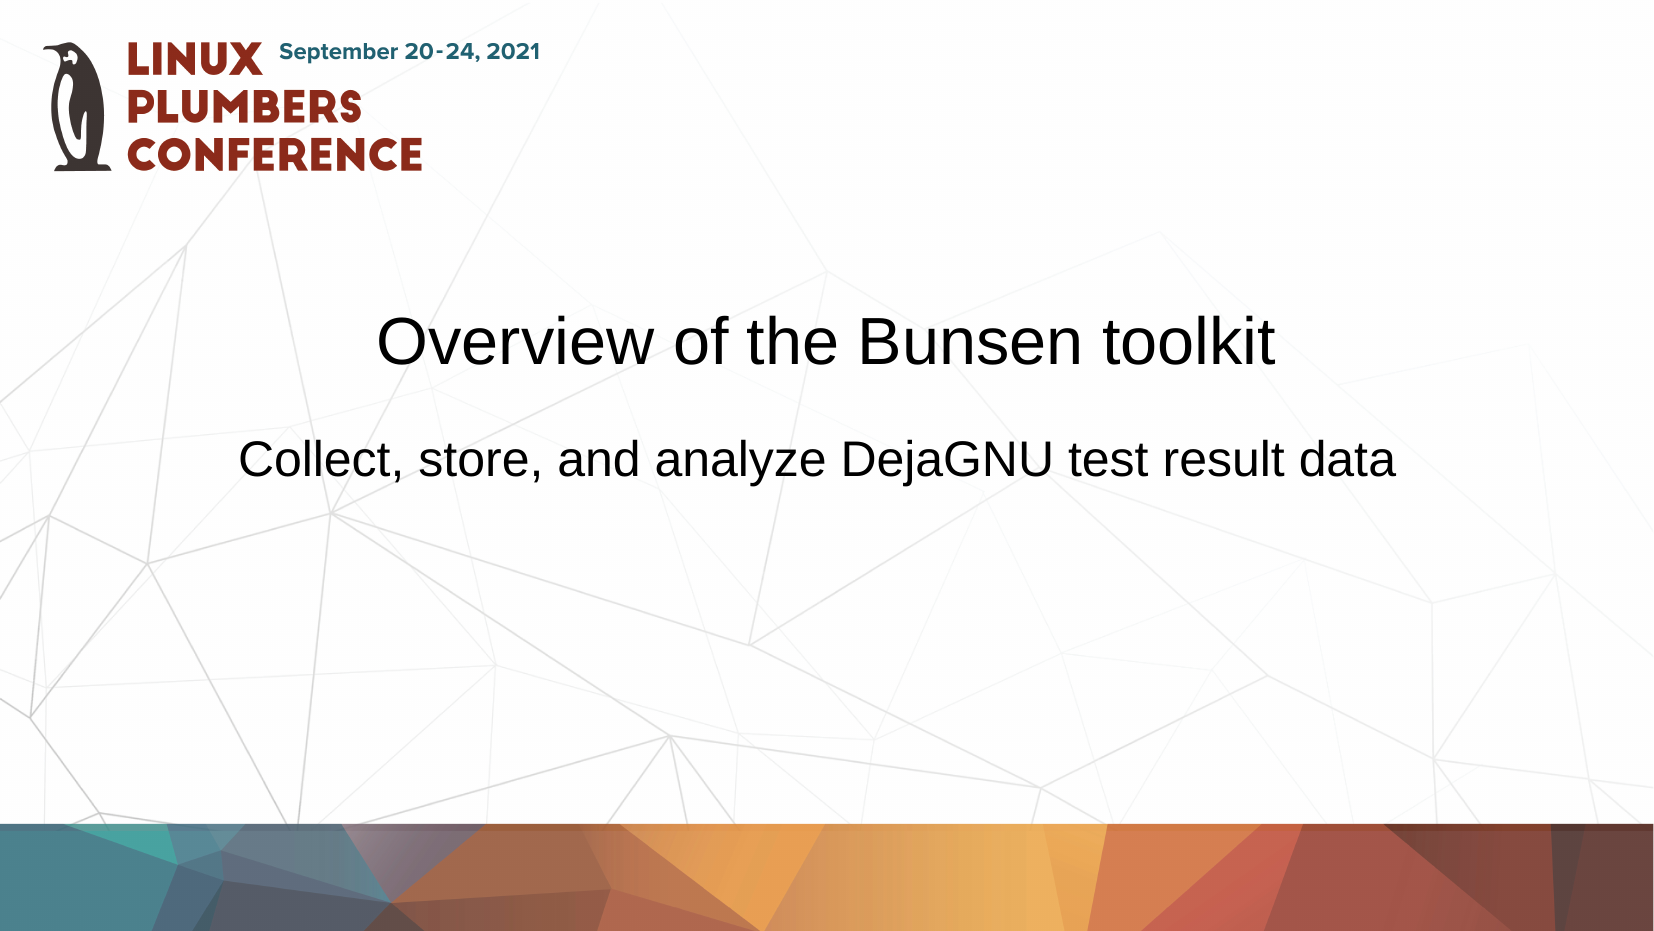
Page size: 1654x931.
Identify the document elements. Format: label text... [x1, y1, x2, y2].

subtitle Overview of the Bunsen toolkit Collect, store, and analyze DejaGNU test result data [82, 37, 1571, 757]
picture [0, 0, 1654, 931]
